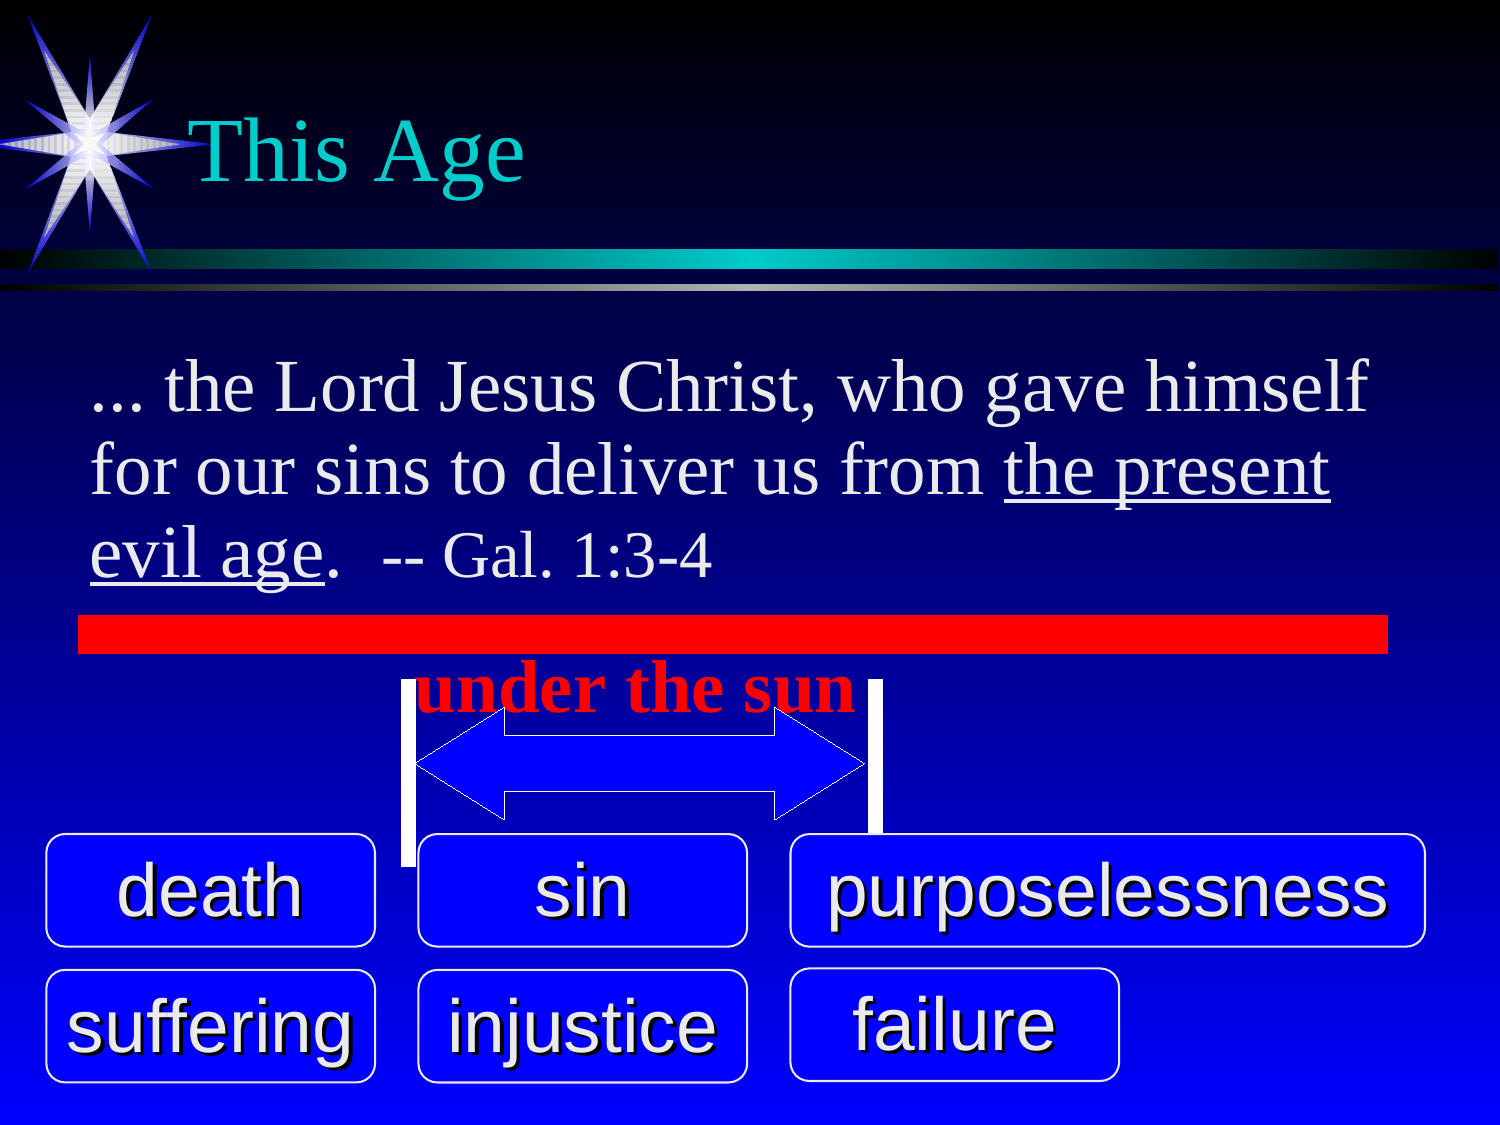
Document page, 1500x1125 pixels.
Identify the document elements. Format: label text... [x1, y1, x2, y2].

title This Age [187, 63, 1463, 237]
text_box death [46, 833, 376, 947]
text_box injustice [418, 969, 748, 1083]
text_box [78, 615, 1388, 654]
text_box [416, 707, 865, 820]
text_box failure [790, 968, 1120, 1082]
text_box suffering [46, 969, 376, 1083]
text_box ... the Lord Jesus Christ, who gave himself for our sins to deliver us from the present evil age. -- Gal. 1:3-4 [75, 337, 1463, 602]
text_box sin [418, 834, 748, 947]
text_box purposelessness [790, 834, 1426, 947]
text_box under the sun [400, 638, 888, 737]
